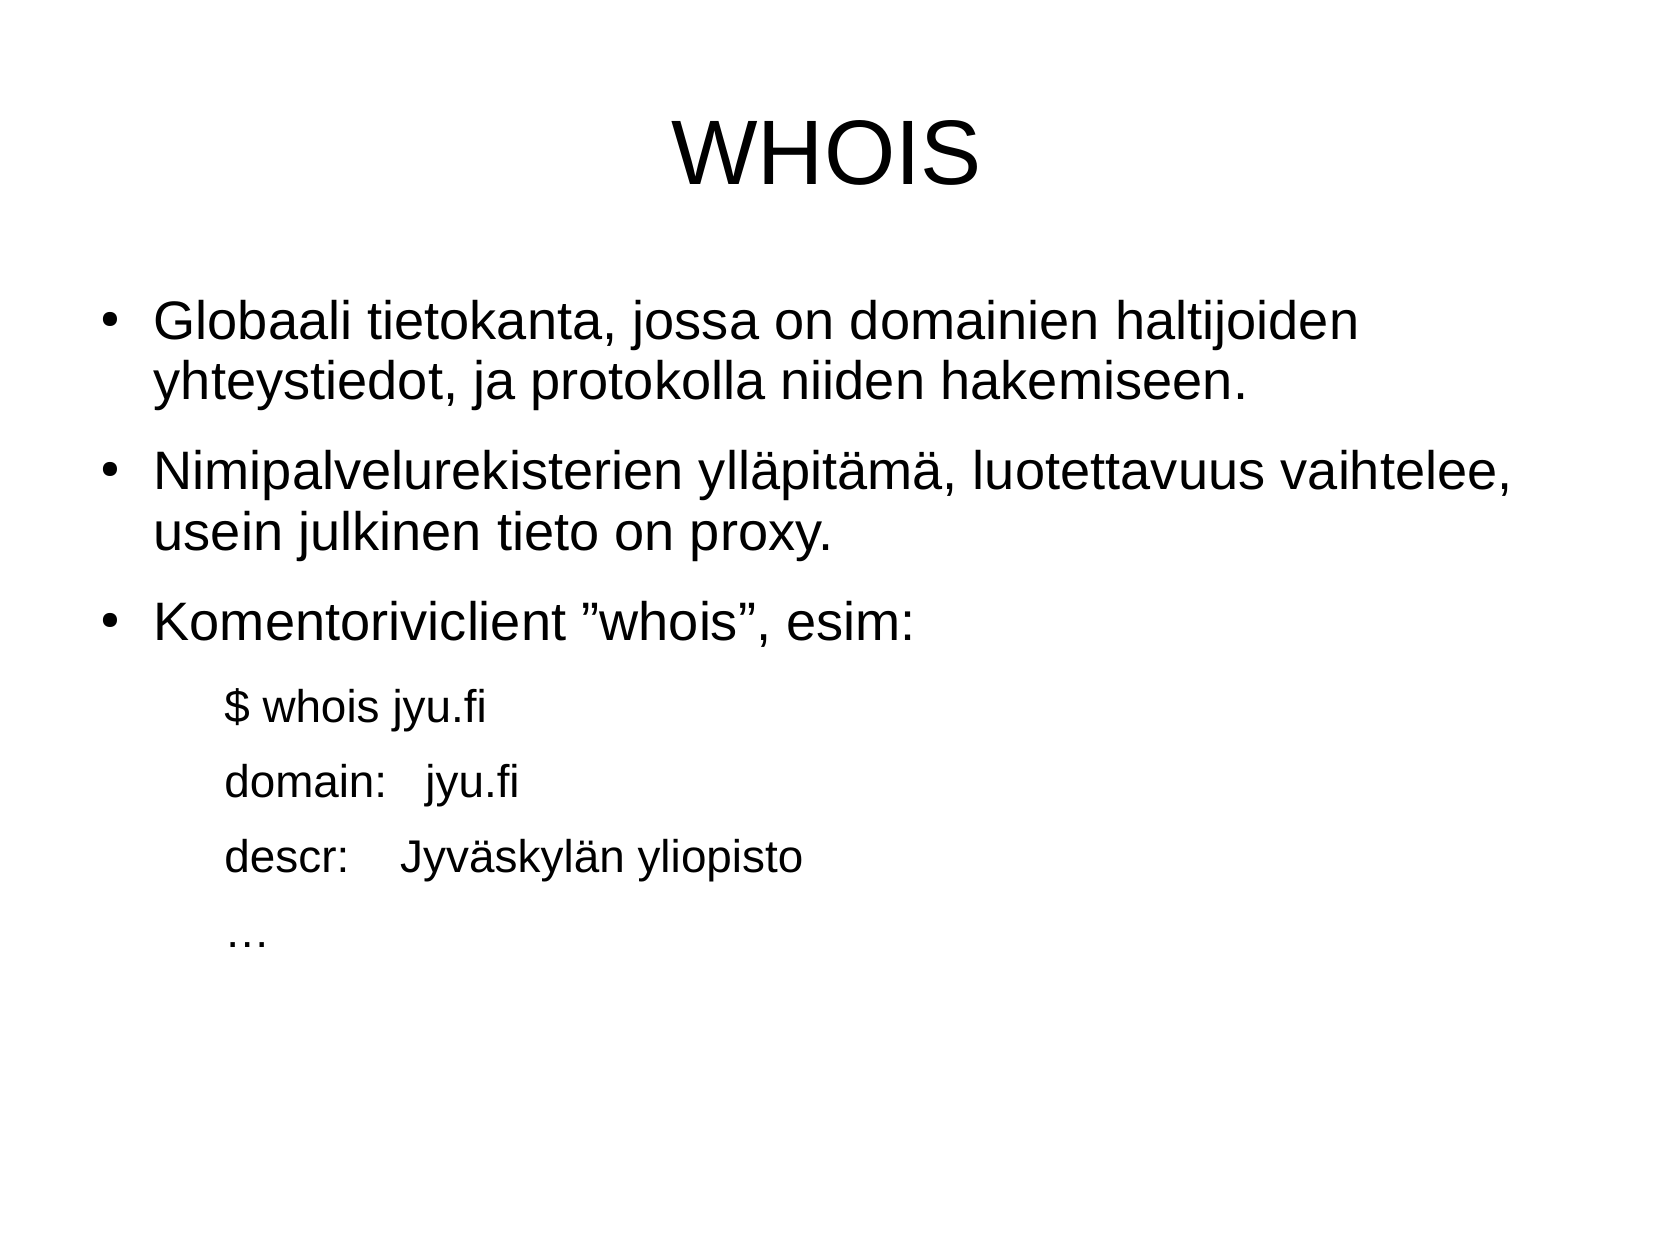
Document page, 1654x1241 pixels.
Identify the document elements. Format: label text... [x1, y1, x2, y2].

title WHOIS [82, 49, 1571, 257]
list Globaali tietokanta, jossa on domainien haltijoiden yhteystiedot, ja protokolla niiden hakemiseen. Nimipalvelurekisterien ylläpitämä, luotettavuus vaihtelee, usein julkinen tieto on proxy. Komentoriviclient ”whois”, esim: $ whois jyu.fi domain: jyu.fi descr: Jyväskylän yliopisto … [82, 290, 1571, 1010]
